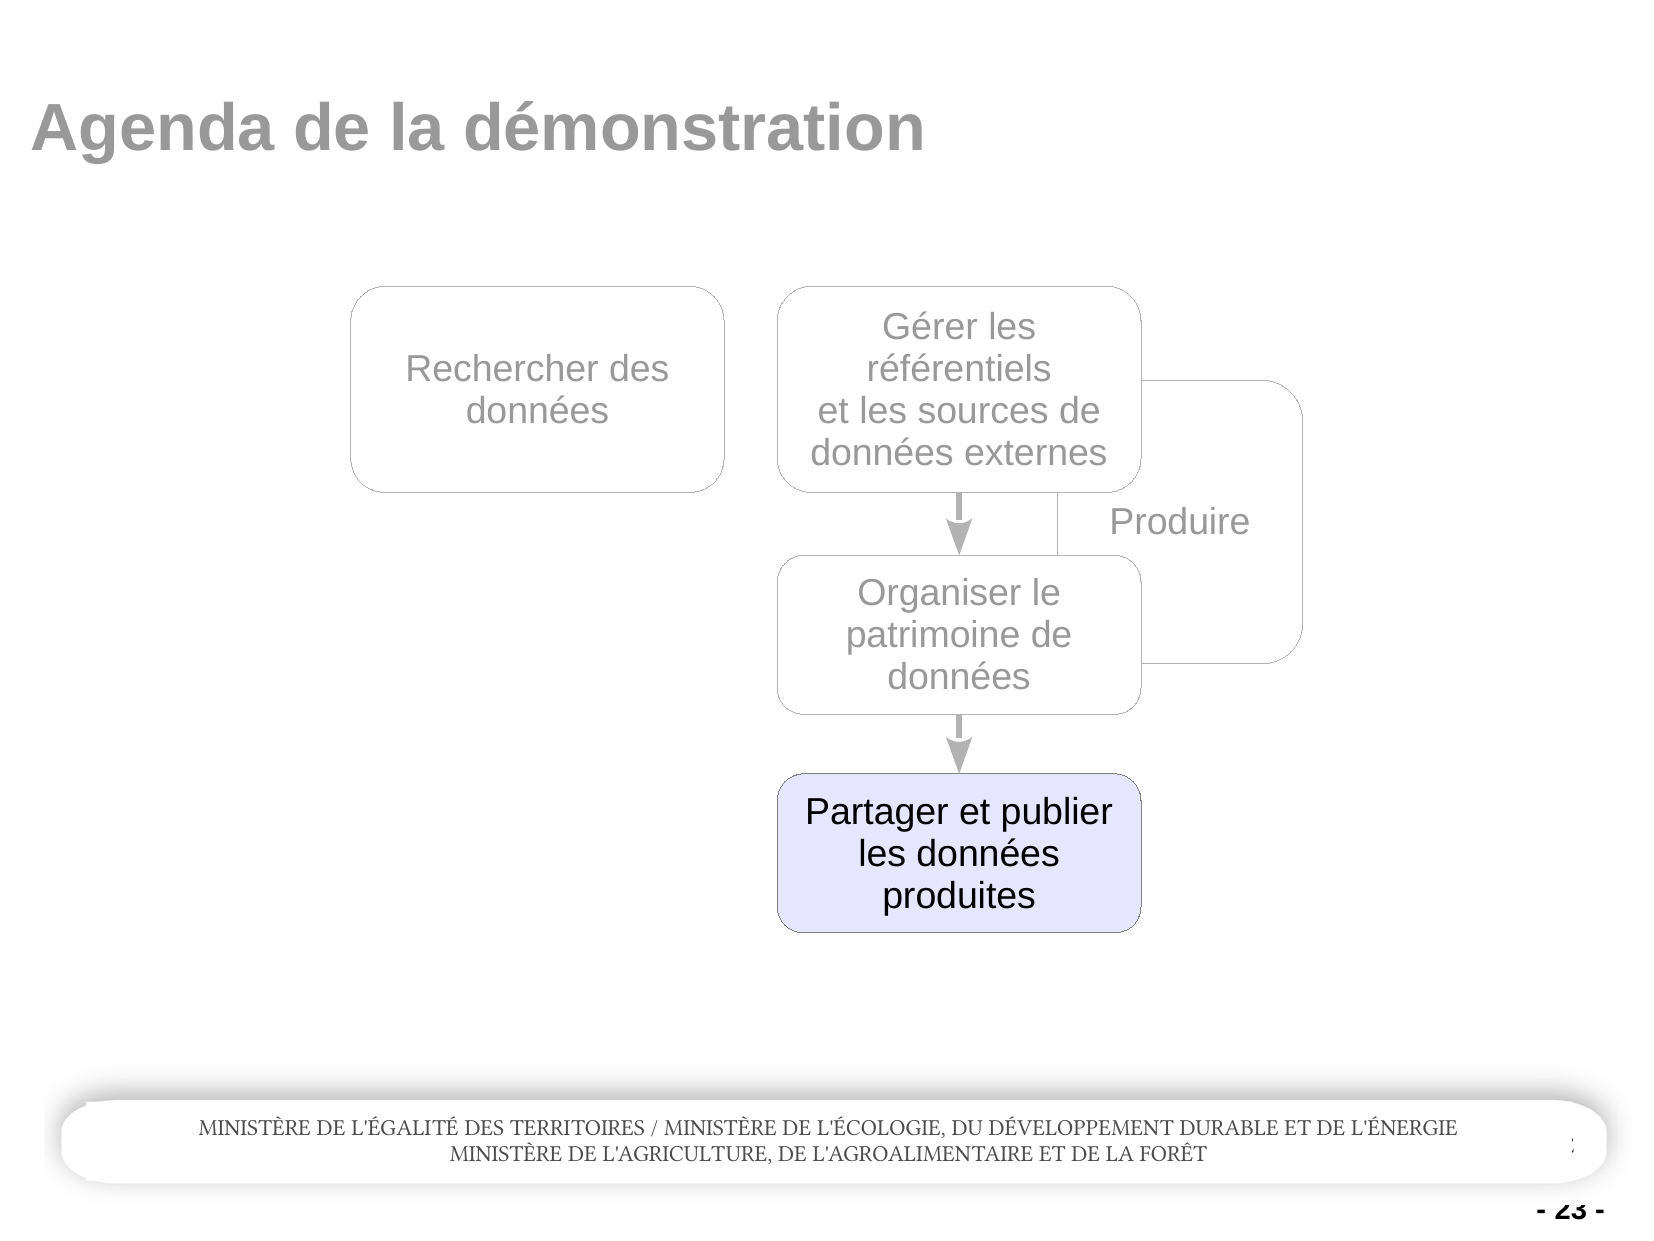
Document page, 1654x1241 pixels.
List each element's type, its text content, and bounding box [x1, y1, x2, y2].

text_box Organiser le patrimoine de données [777, 555, 1142, 715]
text_box Partager et publier les données produites [777, 773, 1142, 933]
text_box Produire [1057, 380, 1303, 664]
picture [44, 1060, 1634, 1205]
title Agenda de la démonstration [30, 28, 1612, 226]
text_box Rechercher des données [350, 286, 725, 493]
text_box Gérer les référentiels et les sources de données externes [777, 286, 1142, 493]
